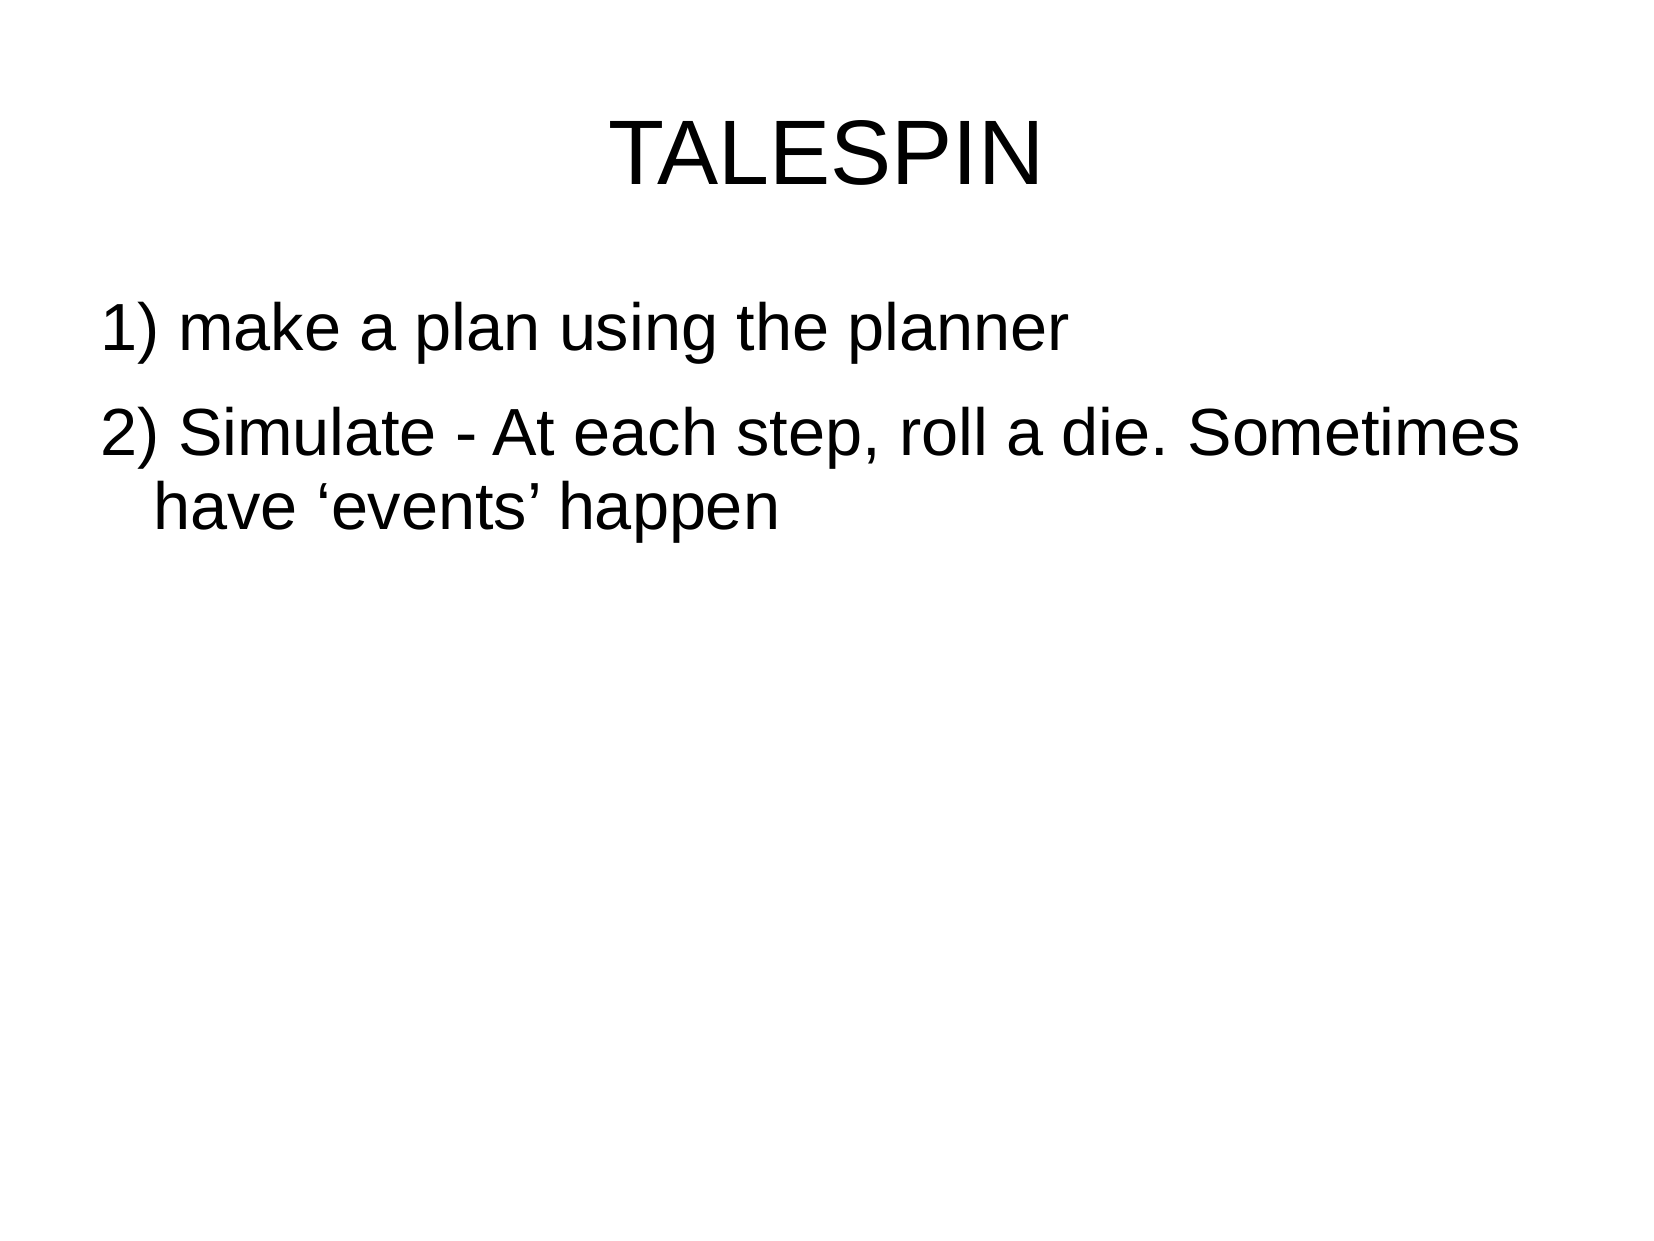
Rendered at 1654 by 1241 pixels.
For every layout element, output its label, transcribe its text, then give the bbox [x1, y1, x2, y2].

list make a plan using the planner Simulate - At each step, roll a die. Sometimes have ‘events’ happen [82, 290, 1571, 1010]
title TALESPIN [82, 49, 1571, 257]
